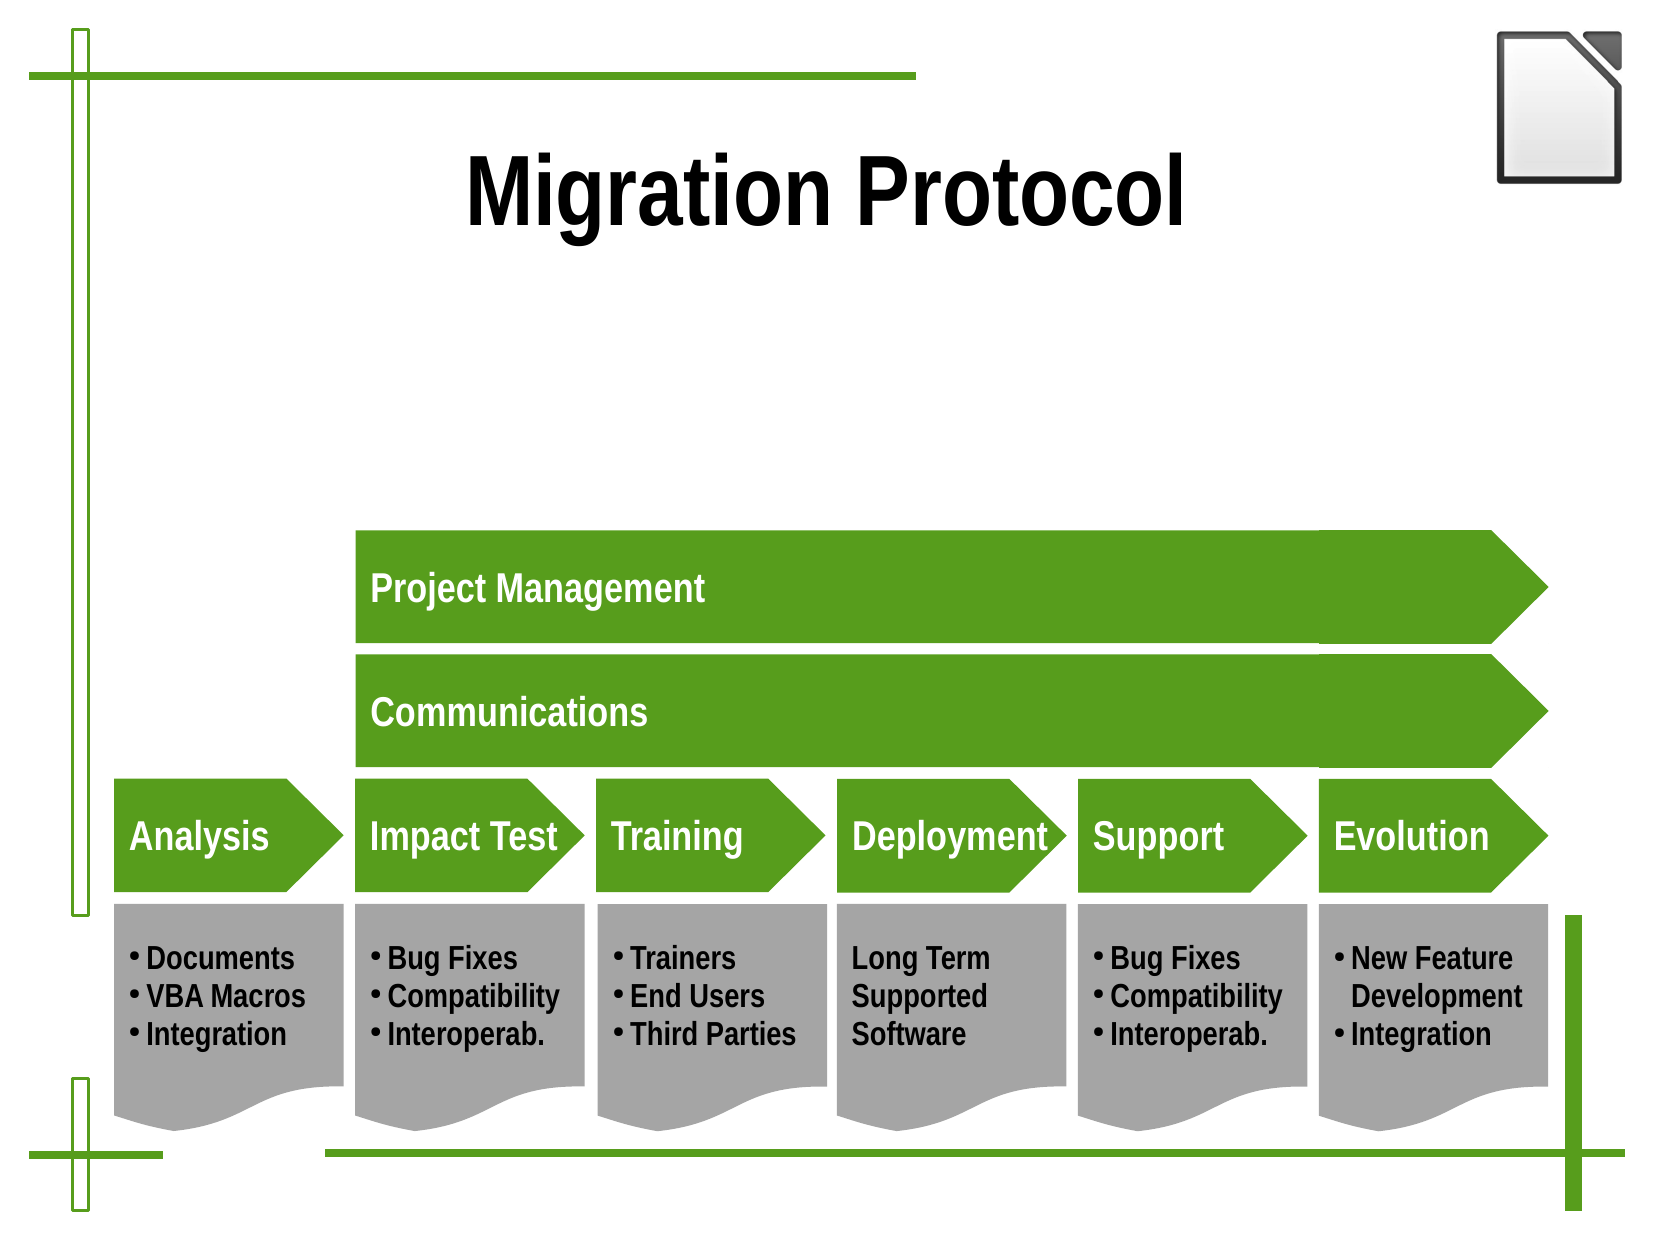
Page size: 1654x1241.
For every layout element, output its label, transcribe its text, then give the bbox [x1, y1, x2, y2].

text_box Long Term Supported Software [836, 903, 1067, 1132]
text_box Project Management [355, 530, 1549, 644]
text_box Support [1078, 778, 1308, 893]
text_box Bug Fixes Compatibility Interoperab. [1077, 904, 1308, 1132]
text_box Documents VBA Macros Integration [114, 903, 344, 1132]
text_box Trainers End Users Third Parties [597, 904, 828, 1132]
text_box Evolution [1318, 778, 1549, 893]
text_box Communications [355, 654, 1549, 768]
text_box Training [596, 778, 826, 893]
text_box Impact Test [355, 778, 585, 893]
text_box Bug Fixes Compatibility Interoperab. [355, 903, 585, 1132]
text_box Analysis [114, 778, 344, 893]
text_box Deployment [837, 778, 1067, 893]
title Migration Protocol [118, 118, 1536, 260]
picture [1494, 29, 1624, 186]
text_box New Feature Development Integration [1318, 904, 1549, 1132]
